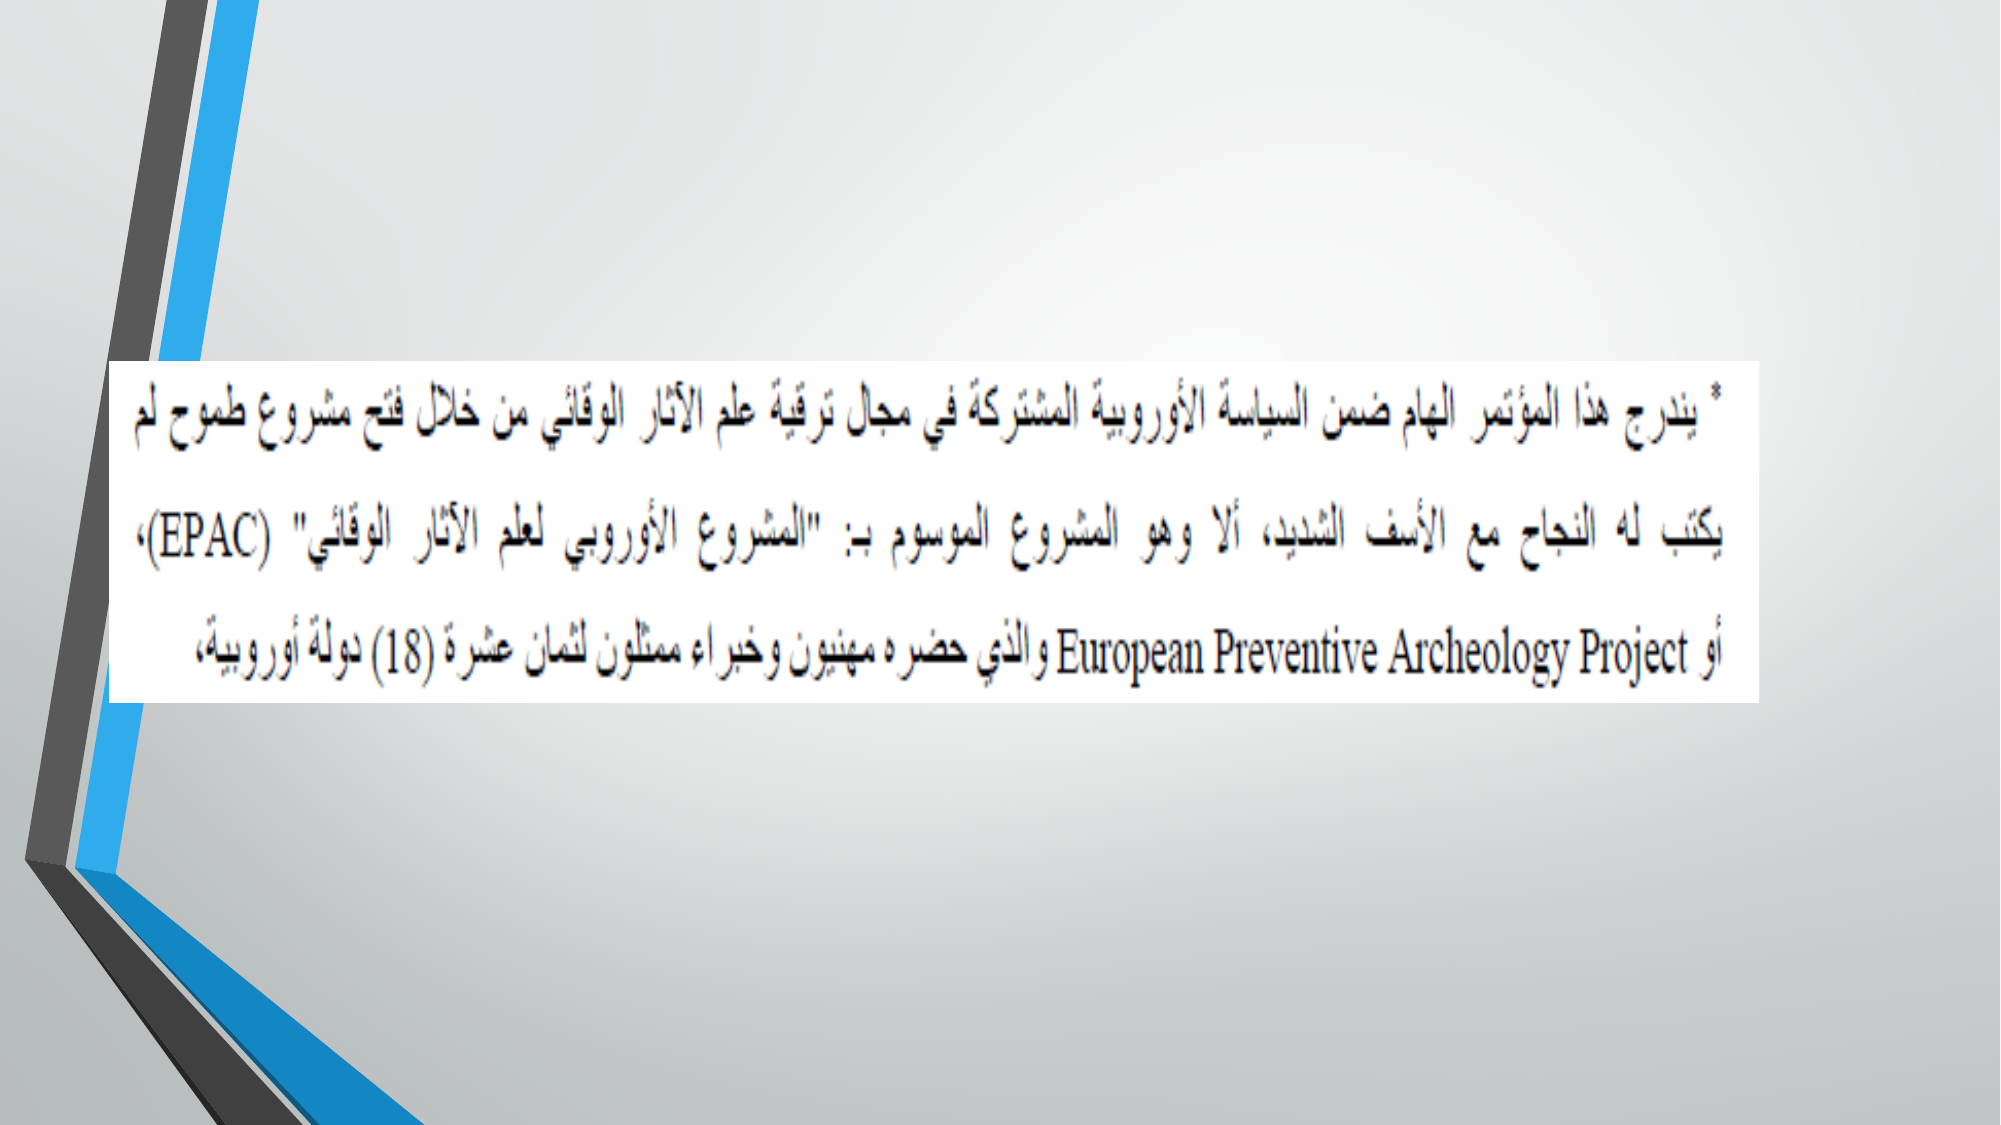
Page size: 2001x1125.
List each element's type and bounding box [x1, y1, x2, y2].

picture [109, 361, 1760, 703]
